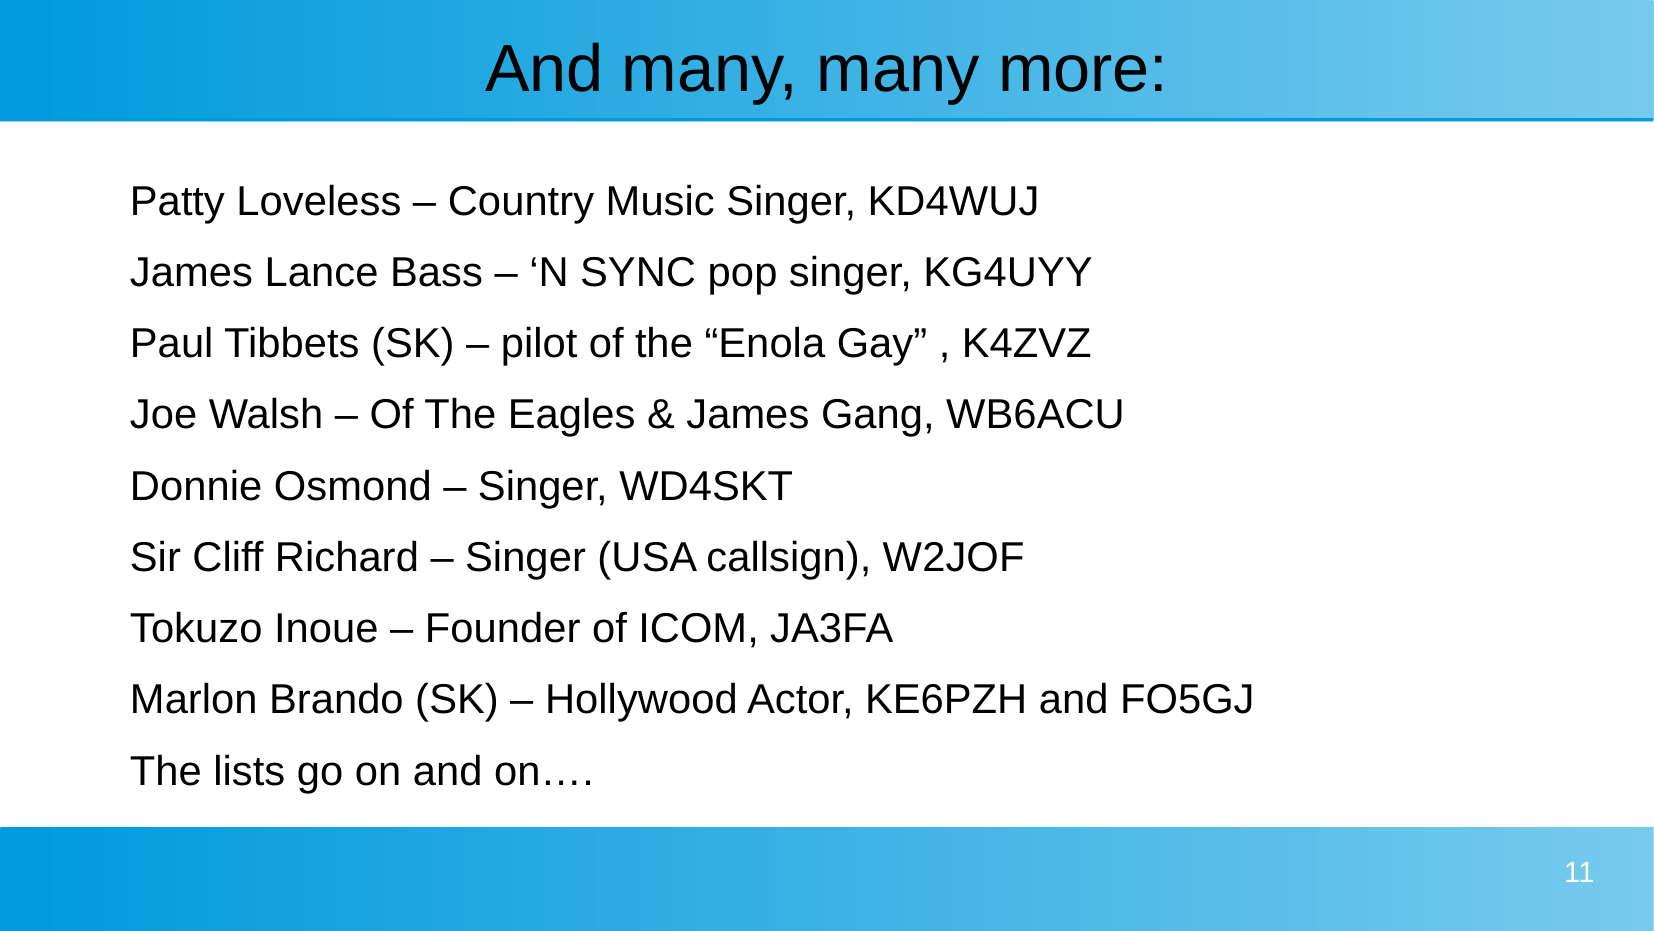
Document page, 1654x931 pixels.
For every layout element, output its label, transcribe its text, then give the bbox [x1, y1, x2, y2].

list Patty Loveless – Country Music Singer, KD4WUJ James Lance Bass – ‘N SYNC pop singer, KG4UYY Paul Tibbets (SK) – pilot of the “Enola Gay” , K4ZVZ Joe Walsh – Of The Eagles & James Gang, WB6ACU Donnie Osmond – Singer, WD4SKT Sir Cliff Richard – Singer (USA callsign), W2JOF Tokuzo Inoue – Founder of ICOM, JA3FA Marlon Brando (SK) – Hollywood Actor, KE6PZH and FO5GJ The lists go on and on…. [59, 177, 1595, 826]
title And many, many more: [59, 29, 1595, 108]
